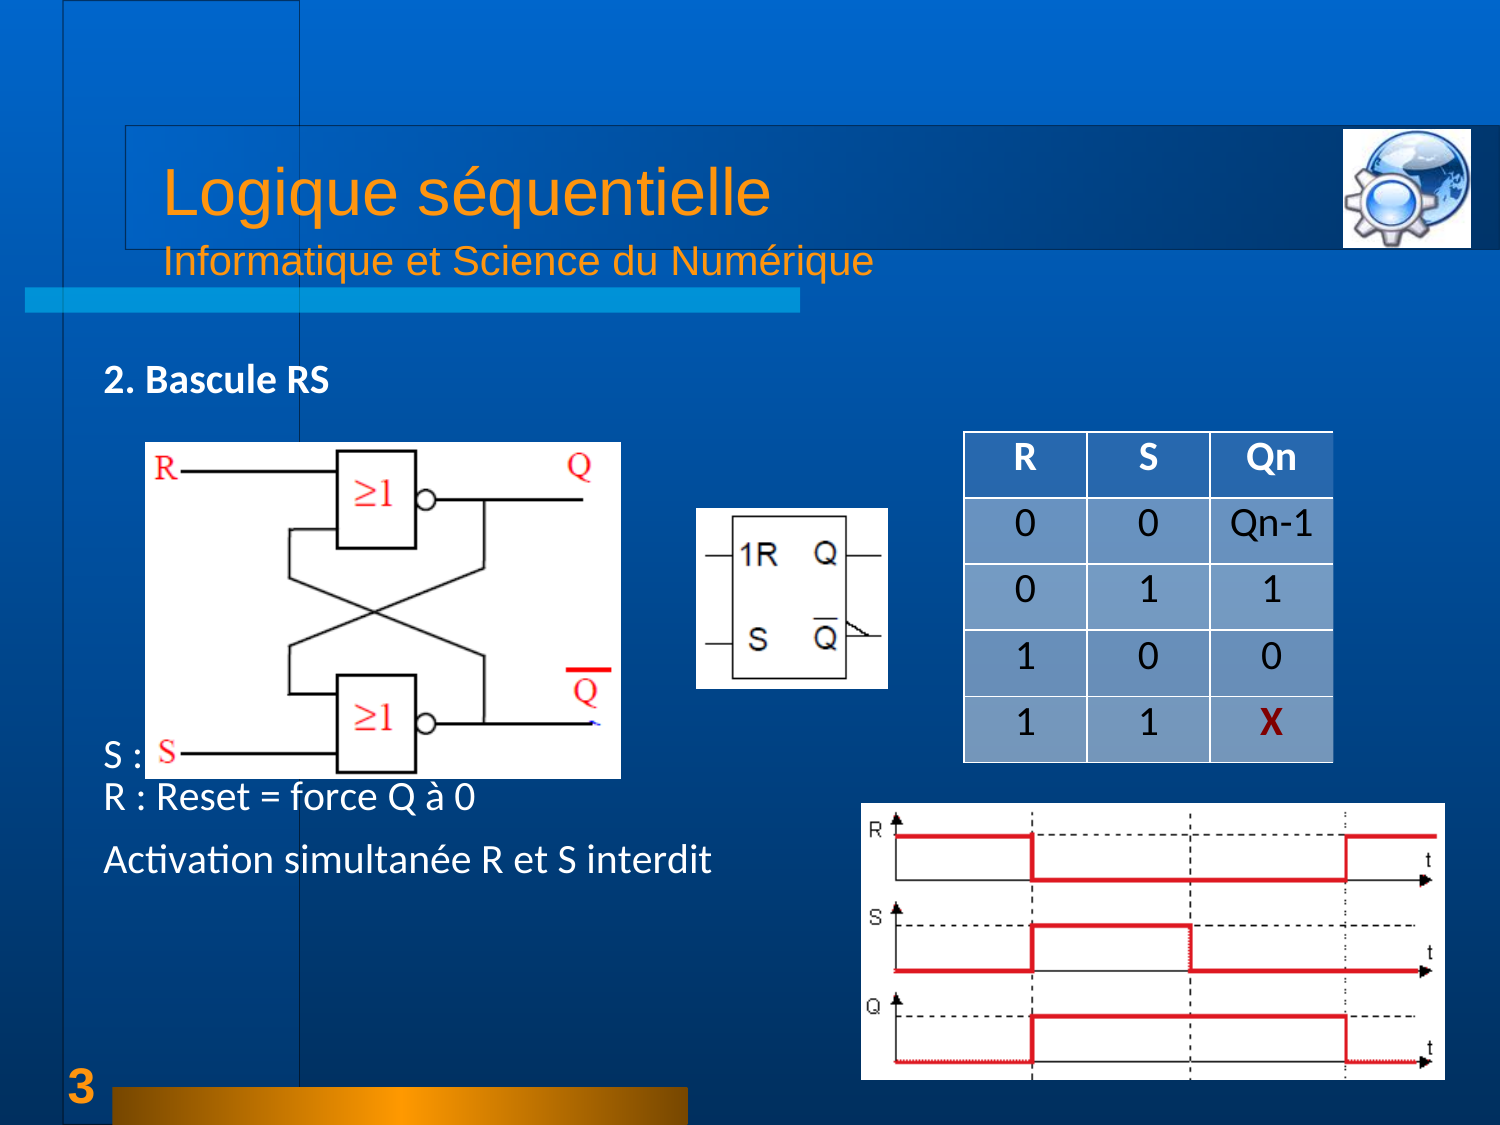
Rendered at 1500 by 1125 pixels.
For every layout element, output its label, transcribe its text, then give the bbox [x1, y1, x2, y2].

table_header Qn [1211, 433, 1333, 497]
table_cell 1 [965, 697, 1086, 762]
table_cell 0 [1211, 631, 1333, 696]
table_cell 1 [1088, 565, 1209, 629]
table_cell 0 [1088, 631, 1209, 696]
table_cell 0 [1088, 499, 1209, 563]
table_cell 1 [1211, 565, 1333, 629]
picture [696, 508, 888, 689]
table_cell 0 [965, 565, 1086, 629]
table_cell Qn-1 [1211, 499, 1333, 563]
table_header S [1088, 433, 1209, 497]
table_cell 1 [1088, 697, 1209, 762]
picture [145, 442, 621, 779]
table_cell X [1211, 697, 1333, 762]
table_cell 1 [965, 631, 1086, 696]
table_header R [965, 433, 1086, 497]
table_cell 0 [965, 499, 1086, 563]
text_box 2. Bascule RS S : Set = force Q à 1 R : Reset = force Q à 0 Activation simultanée R et S interdit [88, 354, 1418, 1059]
picture [861, 803, 1445, 1080]
picture [1343, 129, 1471, 248]
